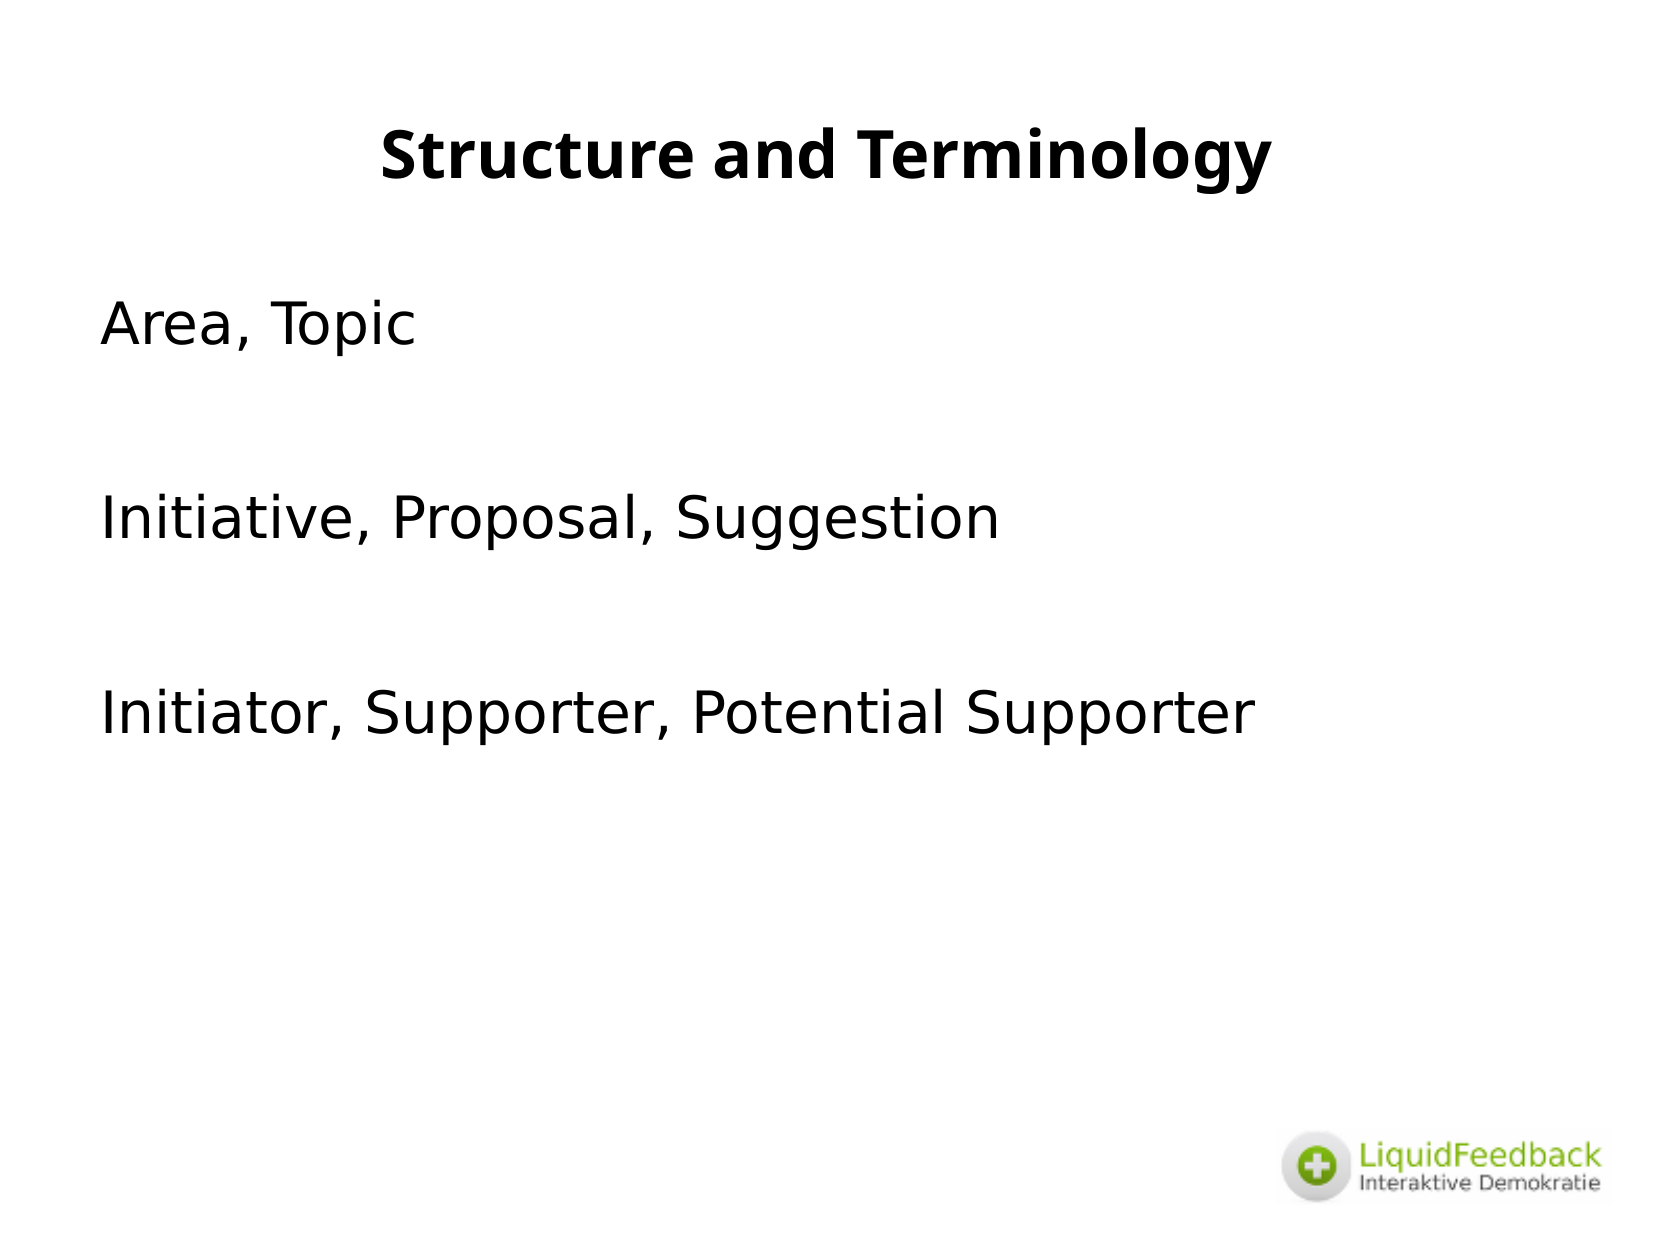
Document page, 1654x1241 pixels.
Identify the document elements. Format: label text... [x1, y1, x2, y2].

picture [1276, 1127, 1613, 1205]
title Structure and Terminology [82, 49, 1571, 257]
list Area, Topic Initiative, Proposal, Suggestion Initiator, Supporter, Potential Supporter [82, 290, 1571, 1109]
